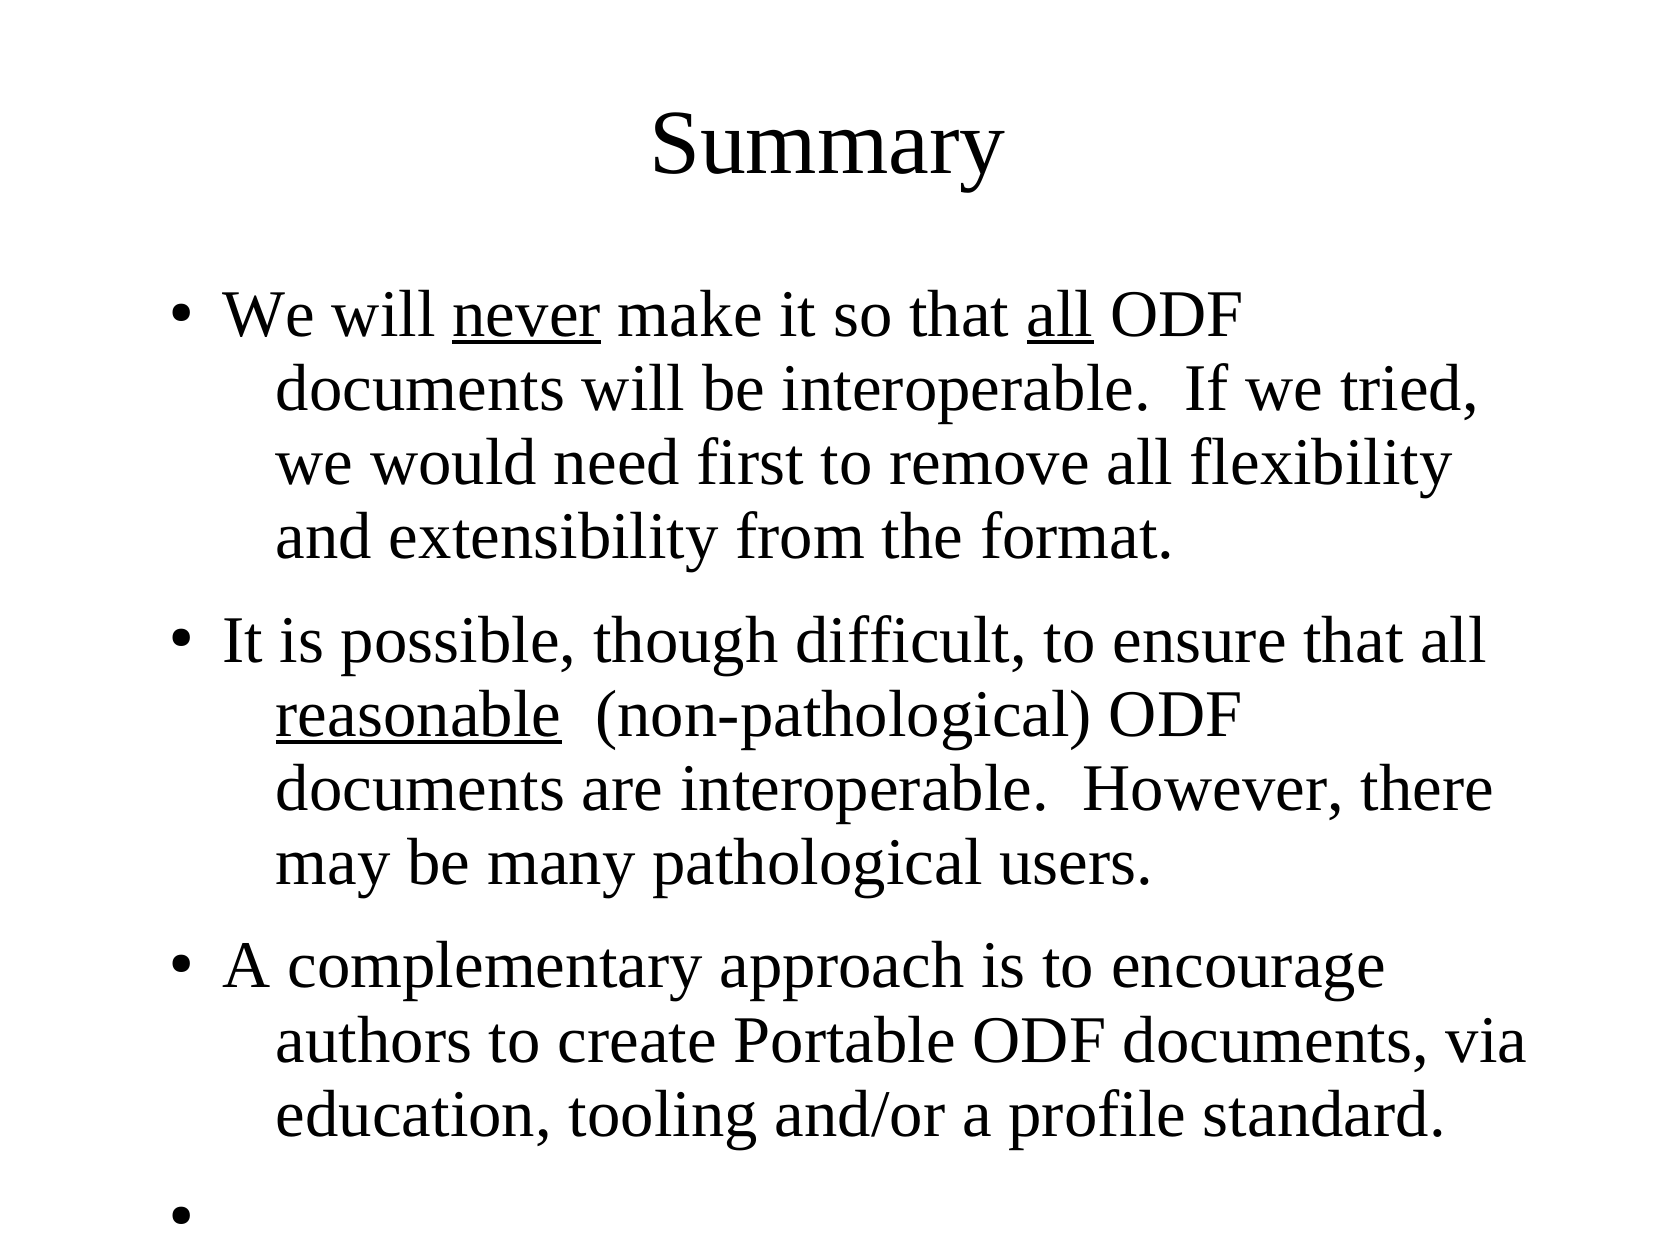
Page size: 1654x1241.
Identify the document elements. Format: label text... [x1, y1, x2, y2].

list We will never make it so that all ODF documents will be interoperable. If we tried, we would need first to remove all flexibility and extensibility from the format. It is possible, though difficult, to ensure that all reasonable (non-pathological) ODF documents are interoperable. However, there may be many pathological users. A complementary approach is to encourage authors to create Portable ODF documents, via education, tooling and/or a profile standard. [133, 276, 1547, 1241]
title Summary [121, 39, 1534, 247]
